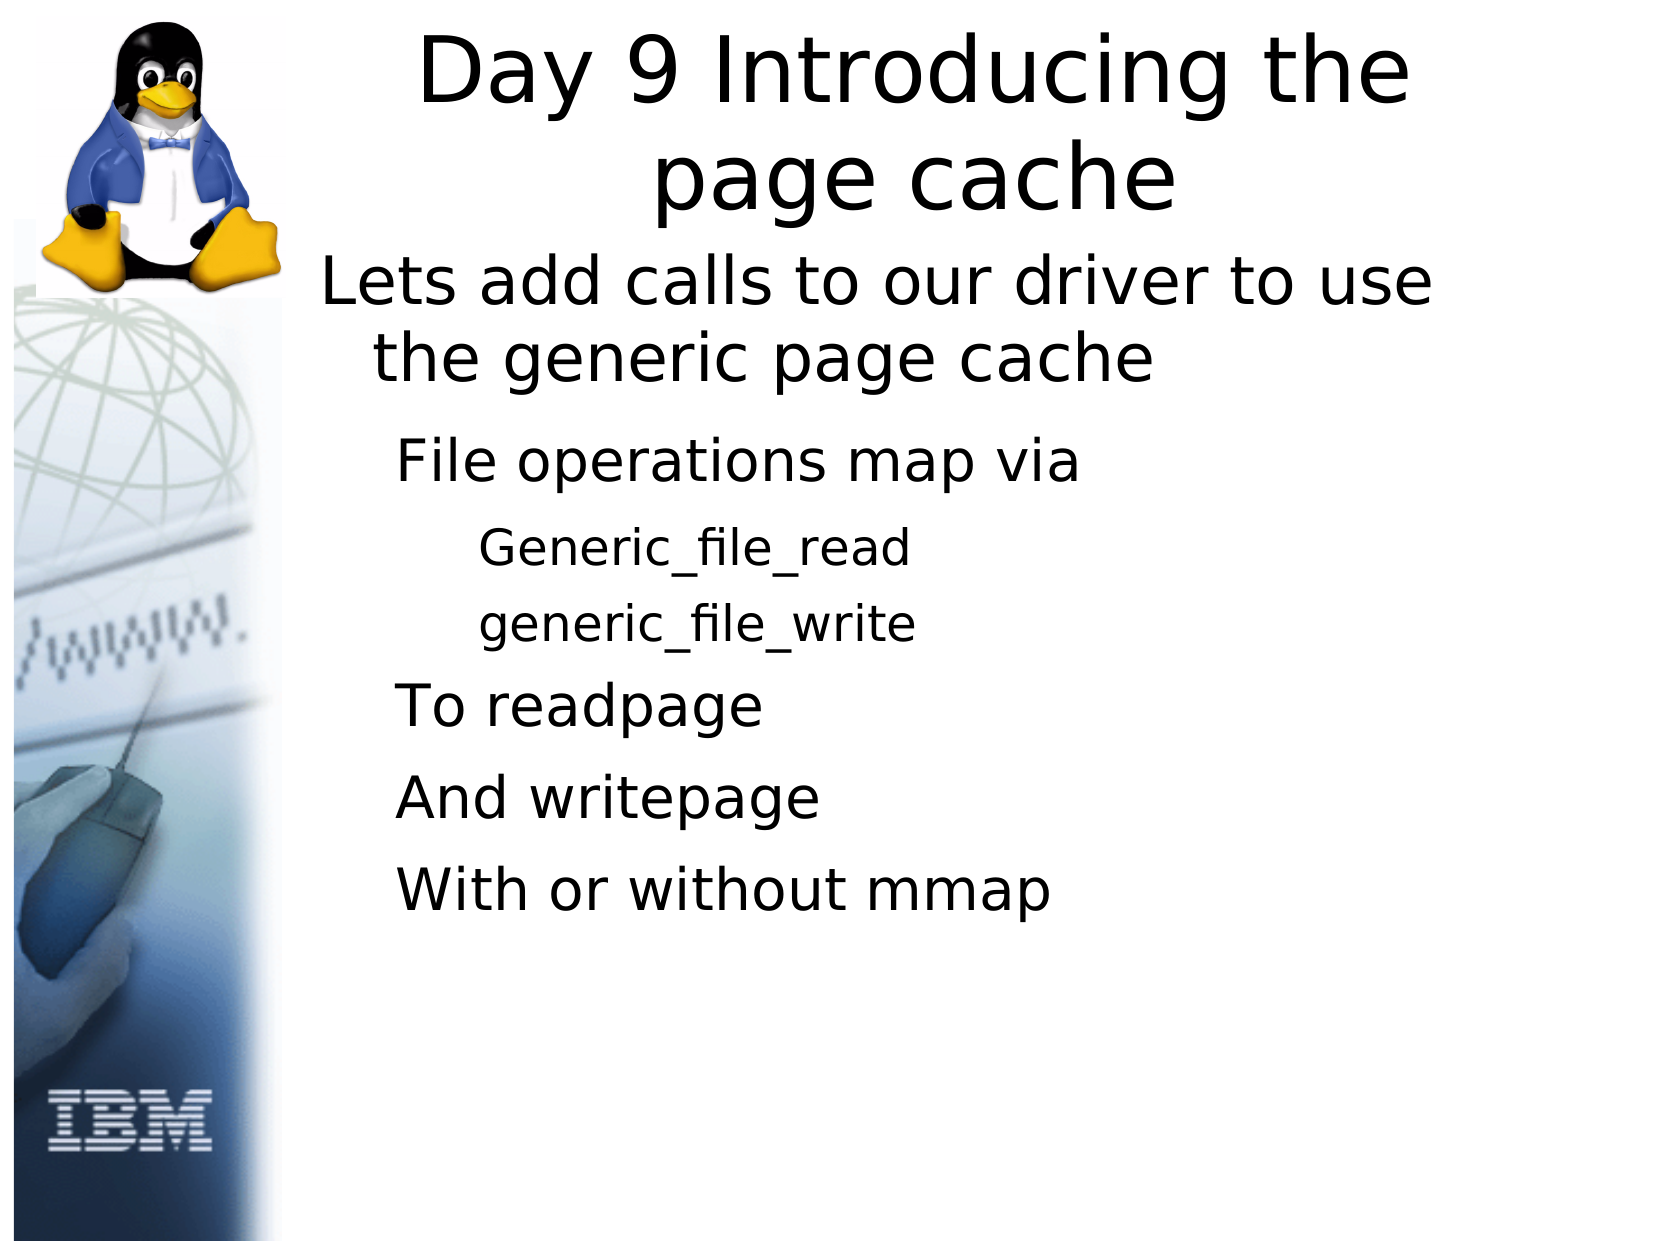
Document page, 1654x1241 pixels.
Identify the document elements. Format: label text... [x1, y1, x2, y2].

list Lets add calls to our driver to use the generic page cache File operations map via Generic_file_read generic_file_write To readpage And writepage With or without mmap [301, 243, 1520, 1182]
title Day 9 Introducing the page cache [301, 17, 1528, 231]
